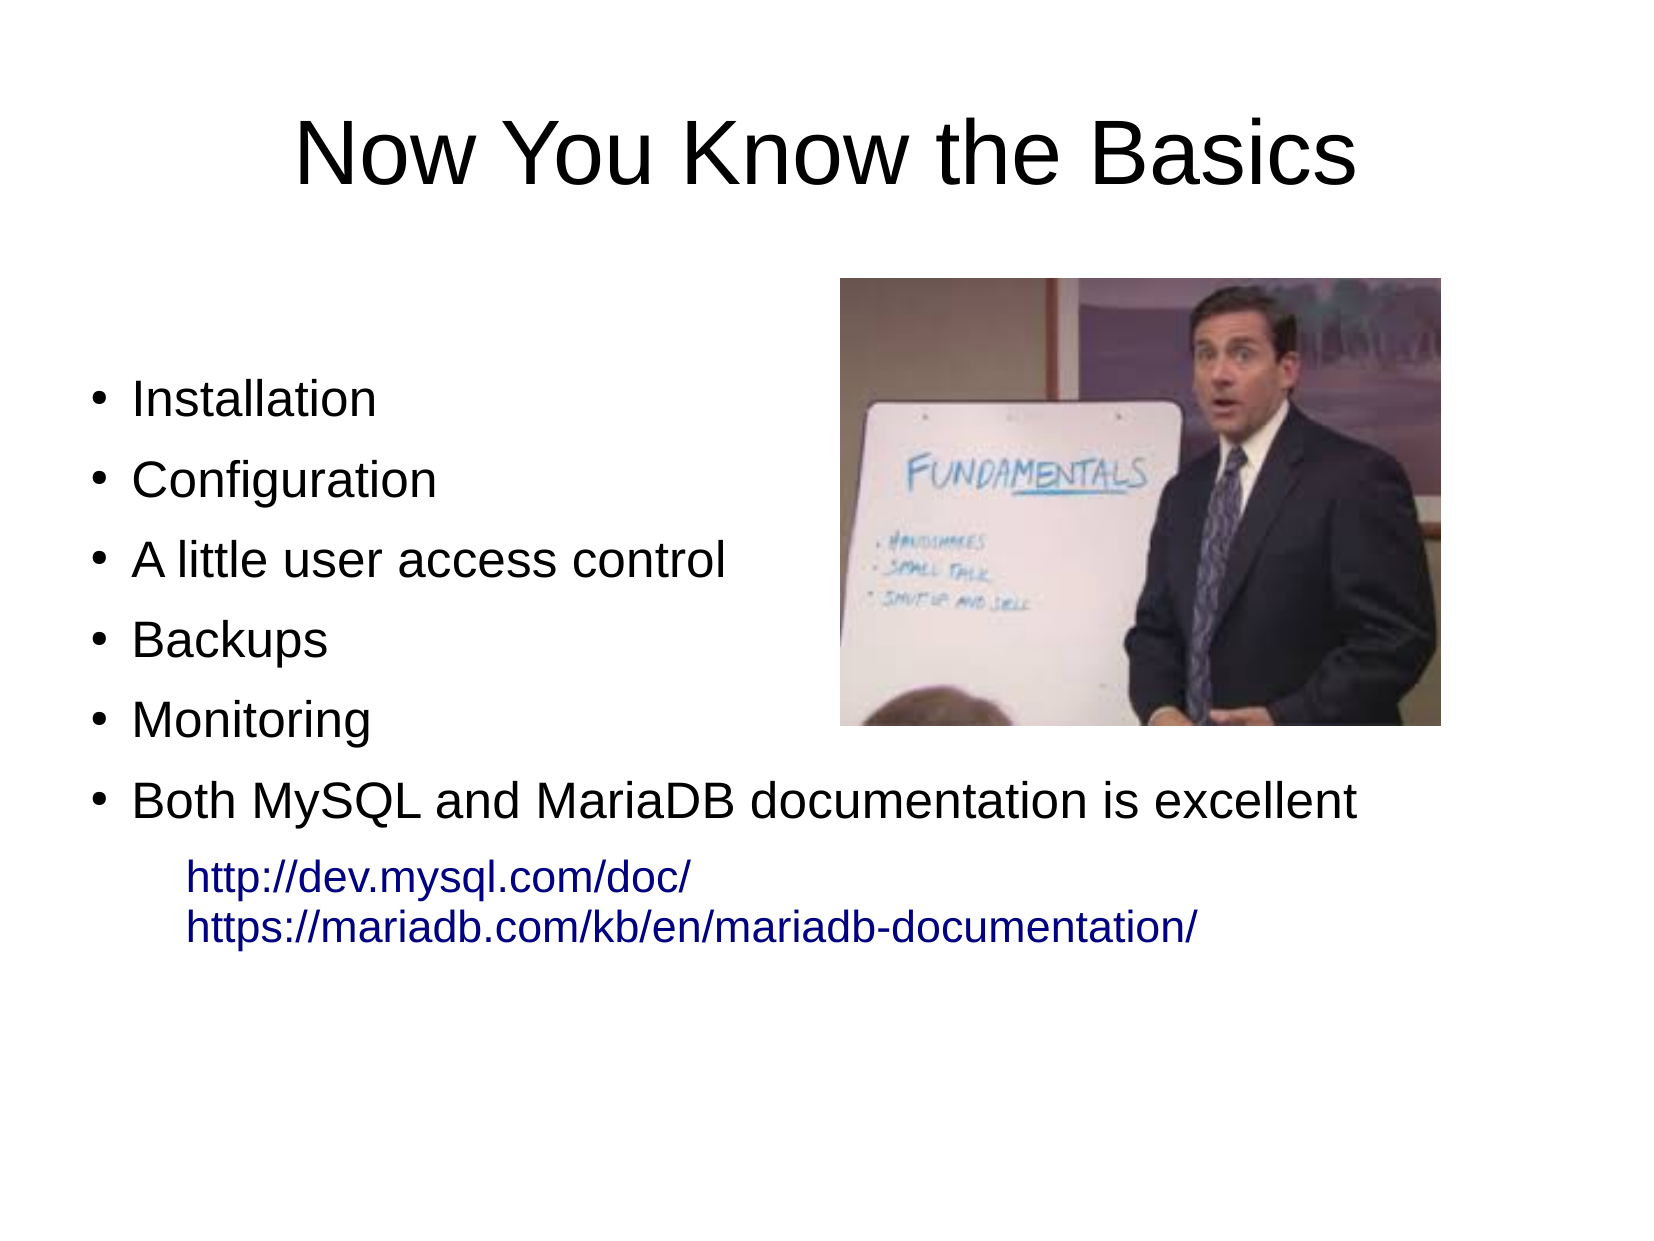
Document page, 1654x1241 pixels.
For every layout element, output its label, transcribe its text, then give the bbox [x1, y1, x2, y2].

picture [840, 278, 1441, 726]
list Installation Configuration A little user access control Backups Monitoring Both MySQL and MariaDB documentation is excellent http://dev.mysql.com/doc/https://mariadb.com/kb/en/mariadb-documentation/ [76, 290, 1565, 1010]
title Now You Know the Basics [82, 49, 1571, 257]
